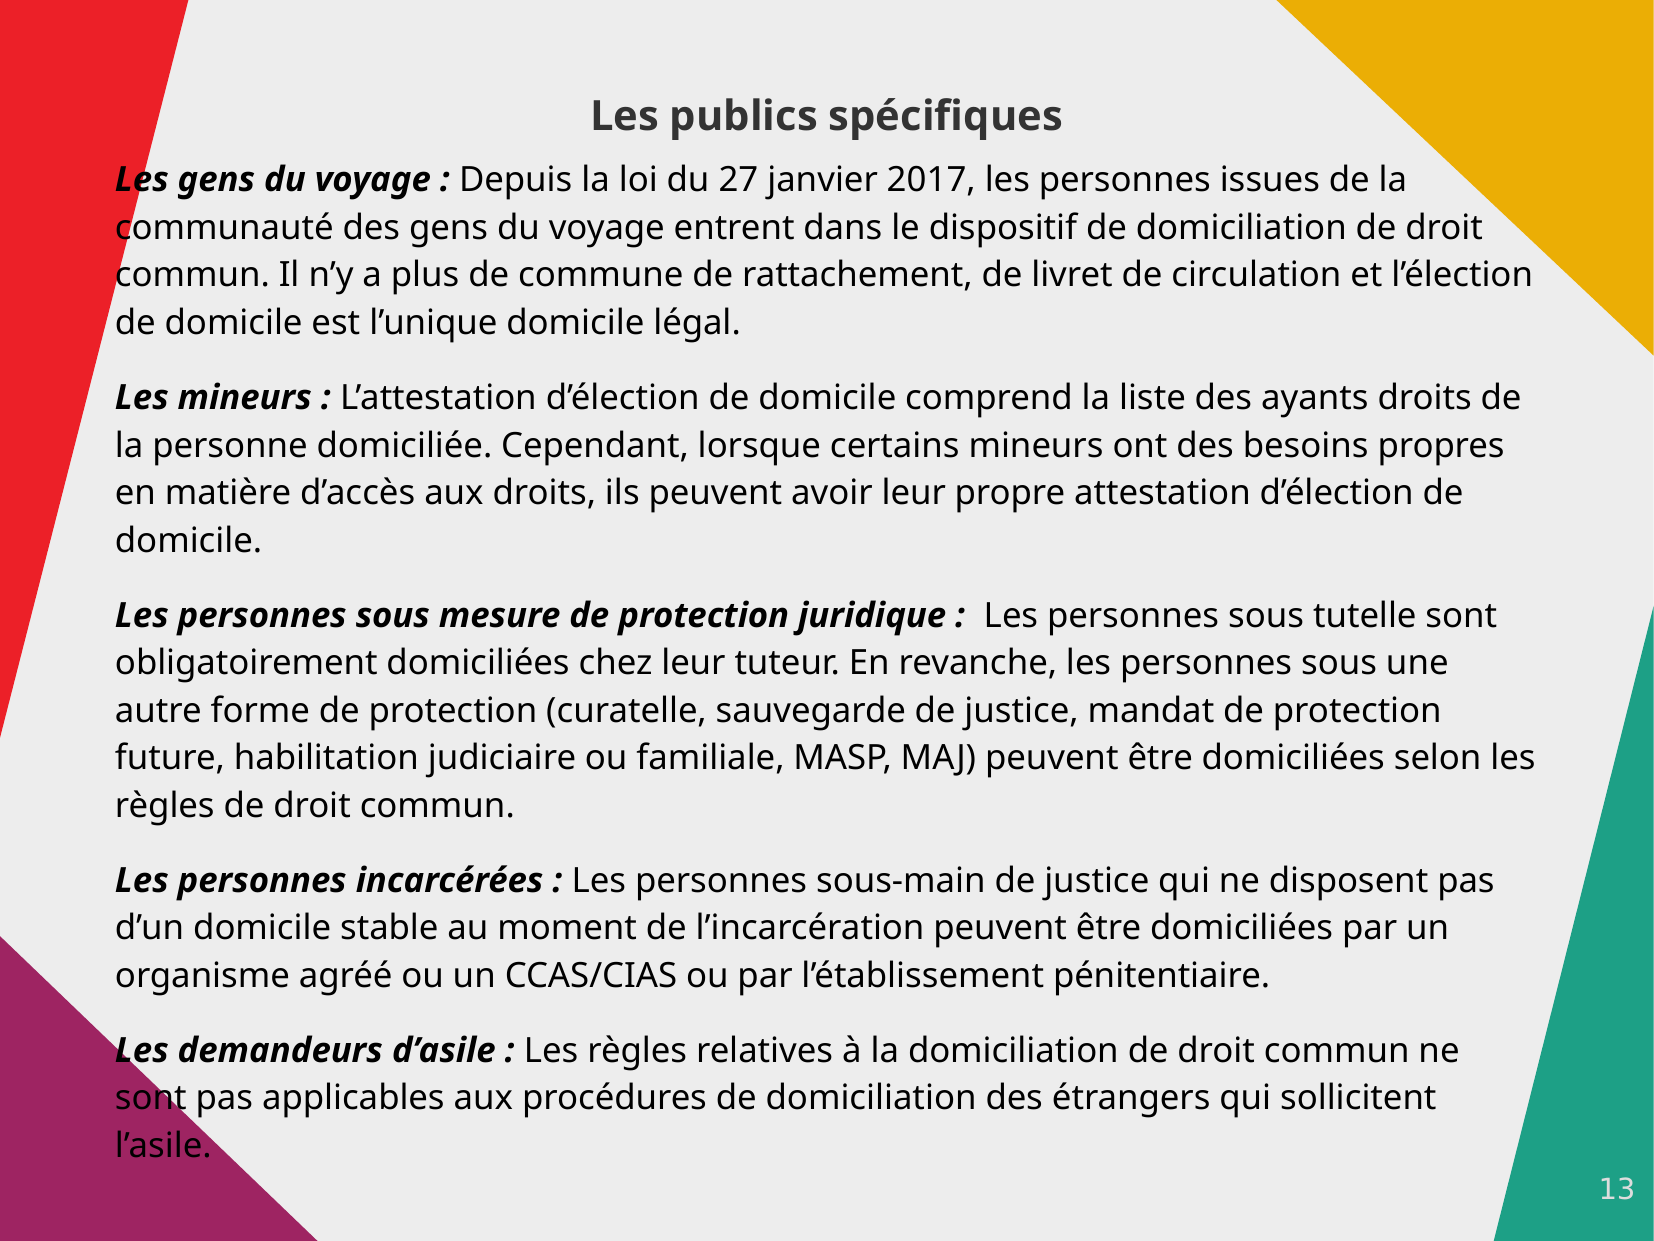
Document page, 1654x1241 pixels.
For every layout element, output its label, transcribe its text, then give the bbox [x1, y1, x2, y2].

title Les publics spécifiques [114, 73, 1539, 154]
list Les gens du voyage : Depuis la loi du 27 janvier 2017, les personnes issues de la communauté des gens du voyage entrent dans le dispositif de domiciliation de droit commun. Il n’y a plus de commune de rattachement, de livret de circulation et l’élection de domicile est l’unique domicile légal. Les mineurs : L’attestation d’élection de domicile comprend la liste des ayants droits de la personne domiciliée. Cependant, lorsque certains mineurs ont des besoins propres en matière d’accès aux droits, ils peuvent avoir leur propre attestation d’élection de domicile. Les personnes sous mesure de protection juridique : Les personnes sous tutelle sont obligatoirement domiciliées chez leur tuteur. En revanche, les personnes sous une autre forme de protection (curatelle, sauvegarde de justice, mandat de protection future, habilitation judiciaire ou familiale, MASP, MAJ) peuvent être domiciliées selon les règles de droit commun. Les personnes incarcérées : Les personnes sous-main de justice qui ne disposent pas d’un domicile stable au moment de l’incarcération peuvent être domiciliées par un organisme agréé ou un CCAS/CIAS ou par l’établissement pénitentiaire. Les demandeurs d’asile : Les règles relatives à la domiciliation de droit commun ne sont pas applicables aux procédures de domiciliation des étrangers qui sollicitent l’asile. [114, 154, 1539, 1177]
